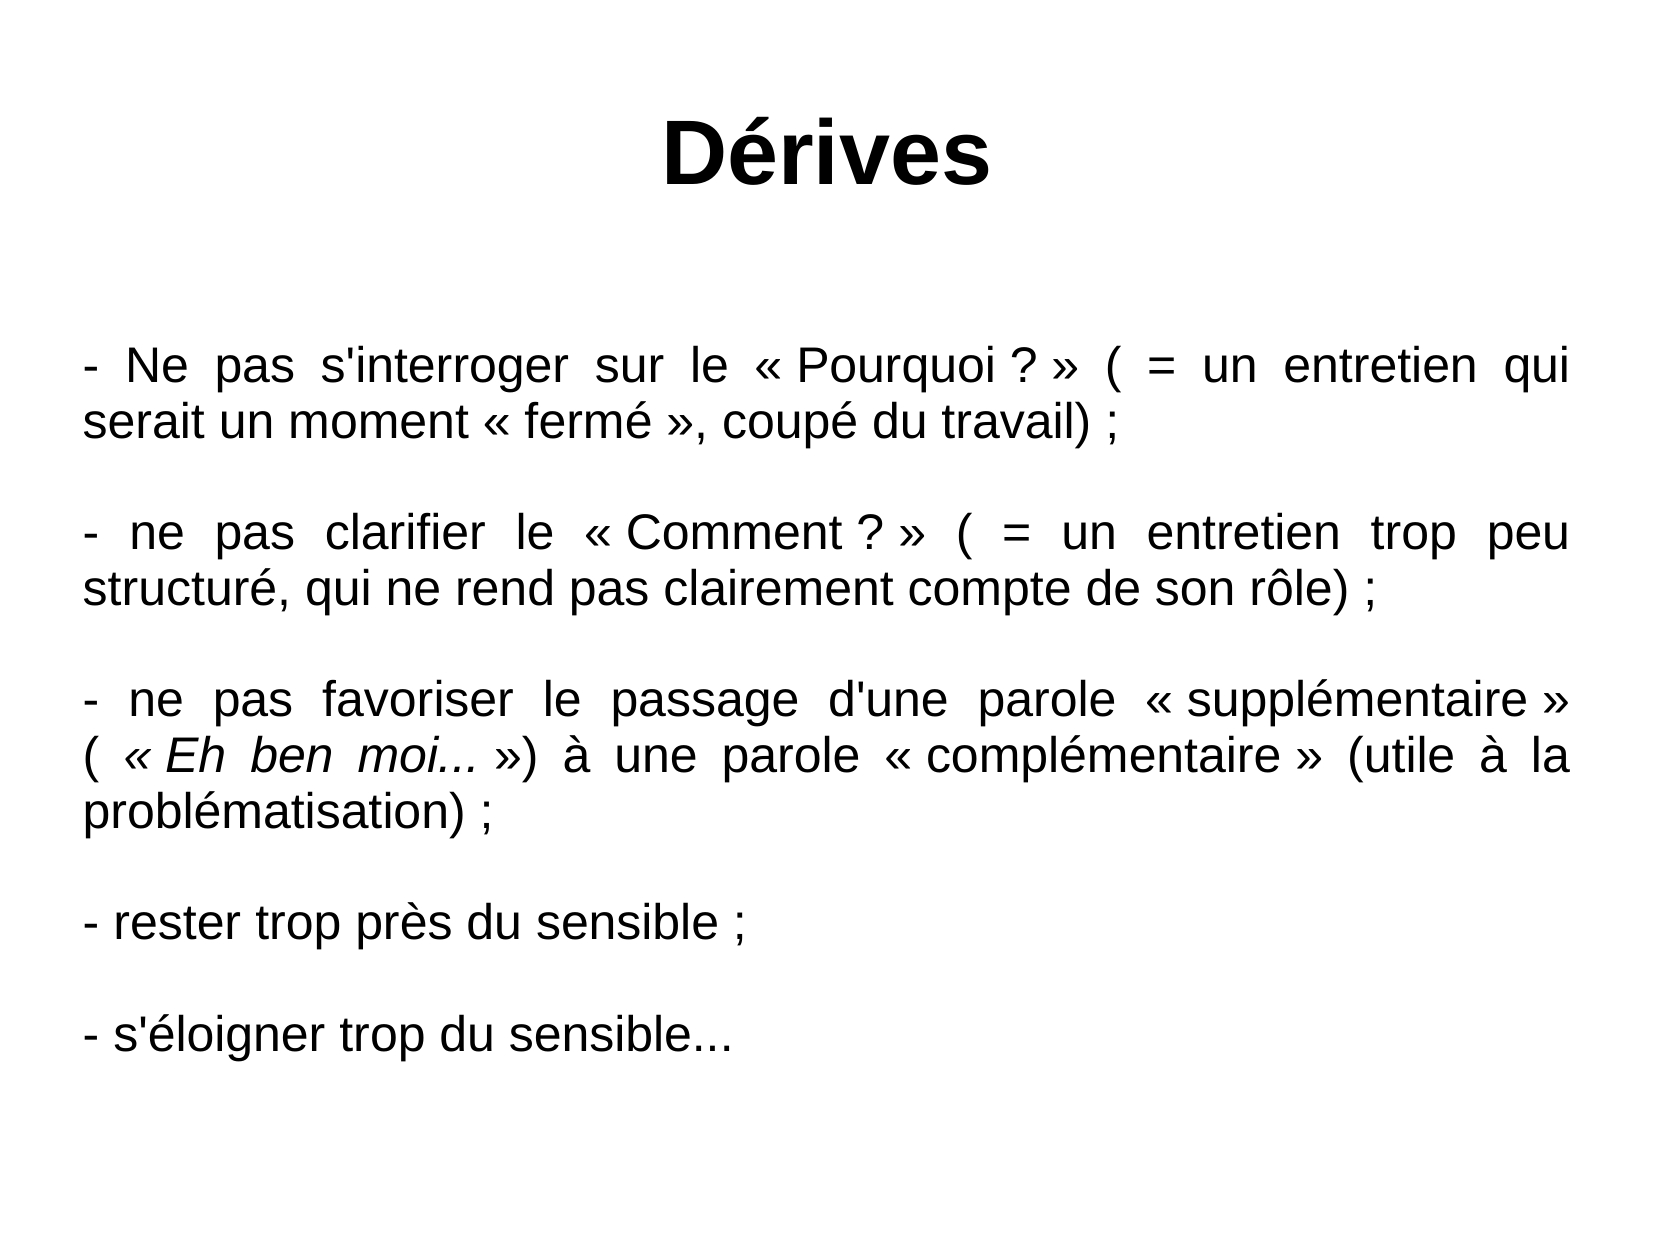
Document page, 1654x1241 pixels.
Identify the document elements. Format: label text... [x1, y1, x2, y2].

title Dérives [82, 49, 1571, 257]
subtitle - Ne pas s'interroger sur le « Pourquoi ? » ( = un entretien qui serait un moment « fermé », coupé du travail) ; - ne pas clarifier le « Comment ? » ( = un entretien trop peu structuré, qui ne rend pas clairement compte de son rôle) ; - ne pas favoriser le passage d'une parole « supplémentaire » ( « Eh ben moi... ») à une parole « complémentaire » (utile à la problématisation) ; - rester trop près du sensible ; - s'éloigner trop du sensible... [82, 290, 1571, 1109]
